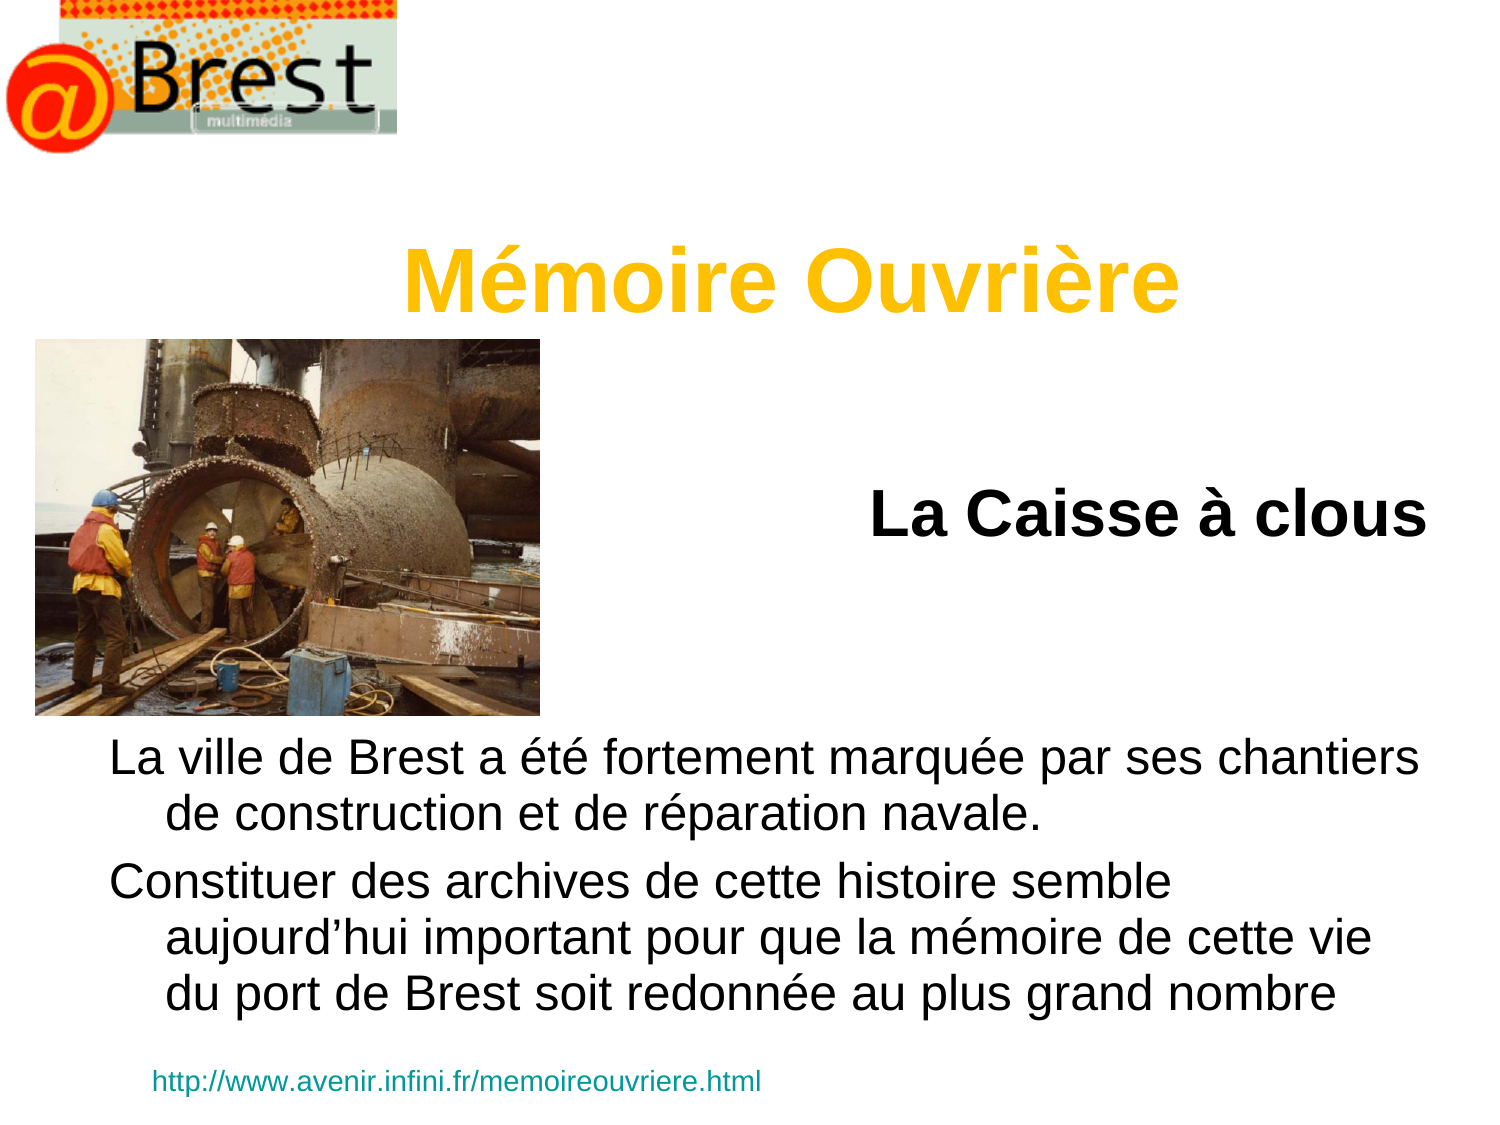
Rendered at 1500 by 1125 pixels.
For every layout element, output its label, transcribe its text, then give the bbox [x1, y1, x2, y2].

picture [35, 339, 540, 716]
picture [0, 0, 397, 157]
text_box http://www.avenir.infini.fr/memoireouvriere.html [82, 1054, 833, 1125]
title Mémoire Ouvrière [117, 187, 1468, 375]
list La Caisse à clous La ville de Brest a été fortement marquée par ses chantiers de construction et de réparation navale. Constituer des archives de cette histoire semble aujourd’hui important pour que la mémoire de cette vie du port de Brest soit redonnée au plus grand nombre [93, 468, 1444, 1125]
